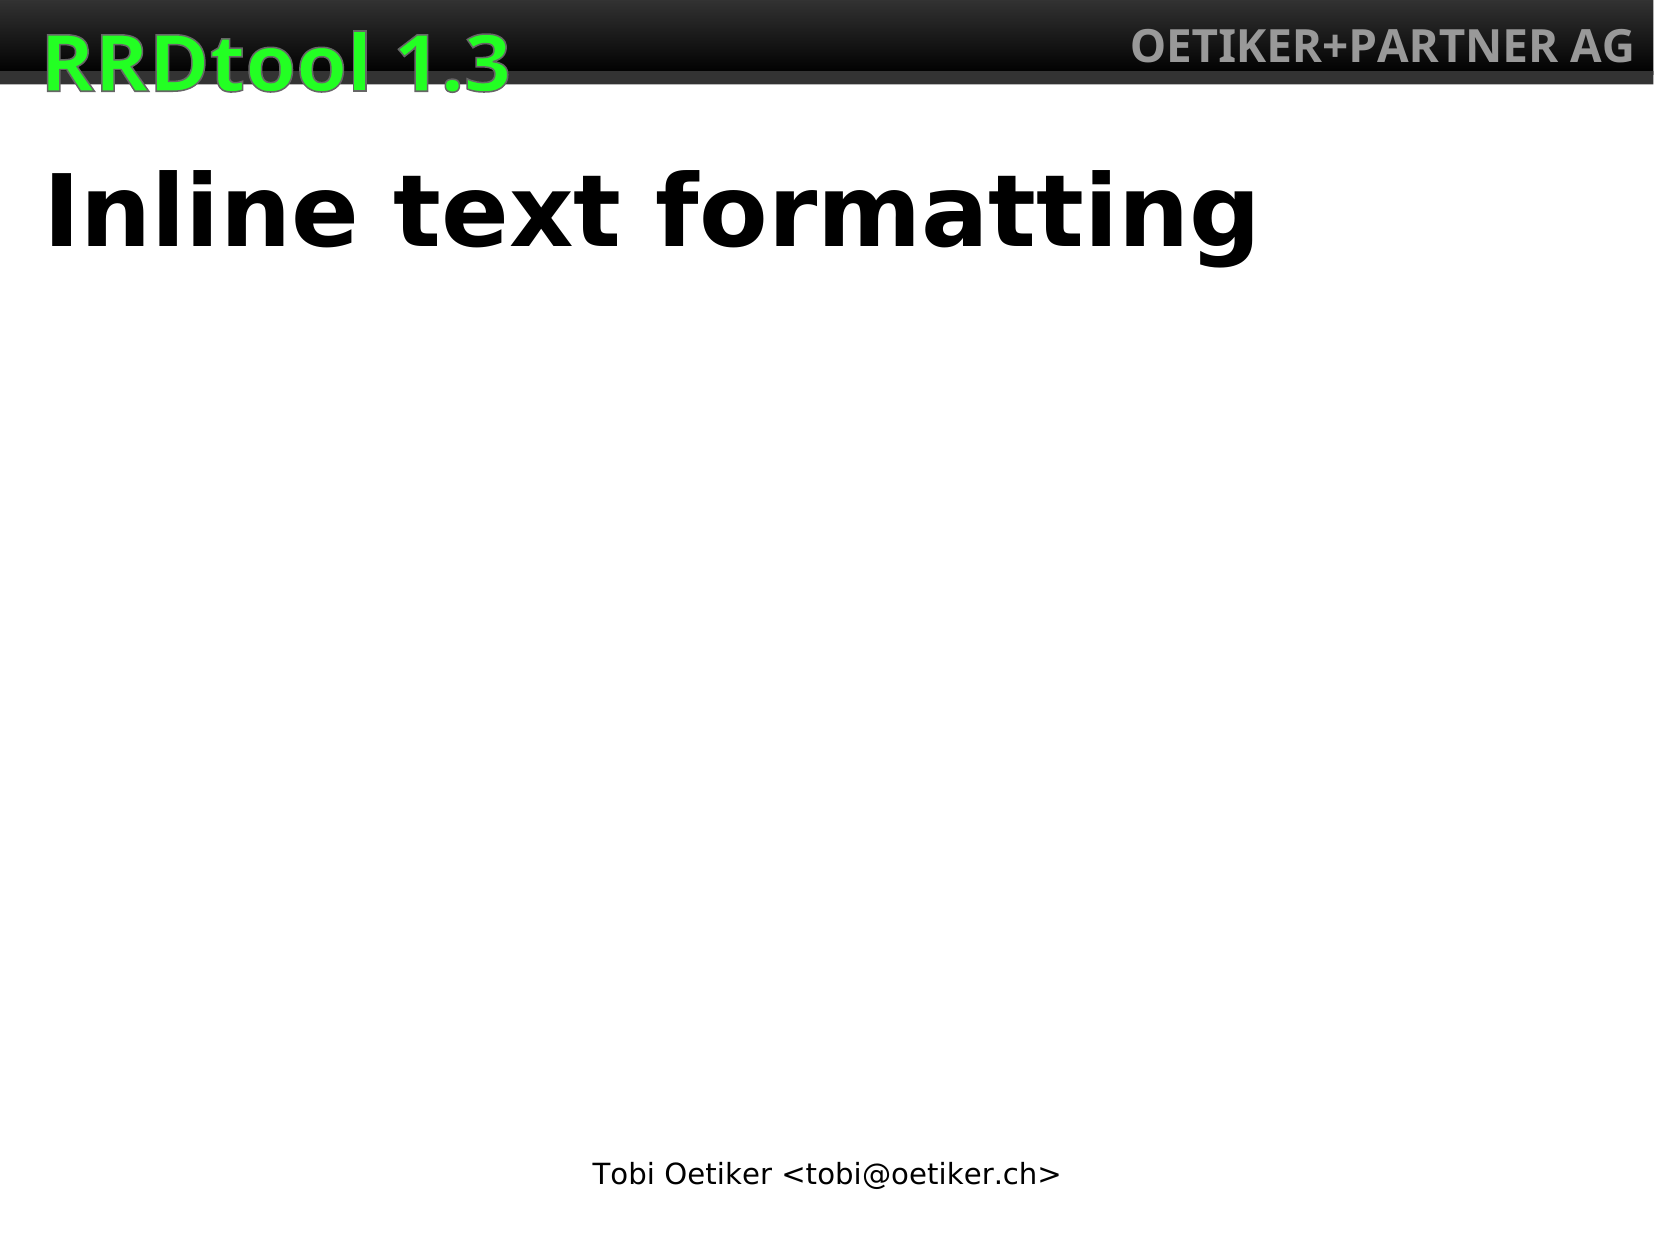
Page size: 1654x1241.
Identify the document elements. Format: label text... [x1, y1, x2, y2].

title Inline text formatting [43, 144, 1582, 280]
